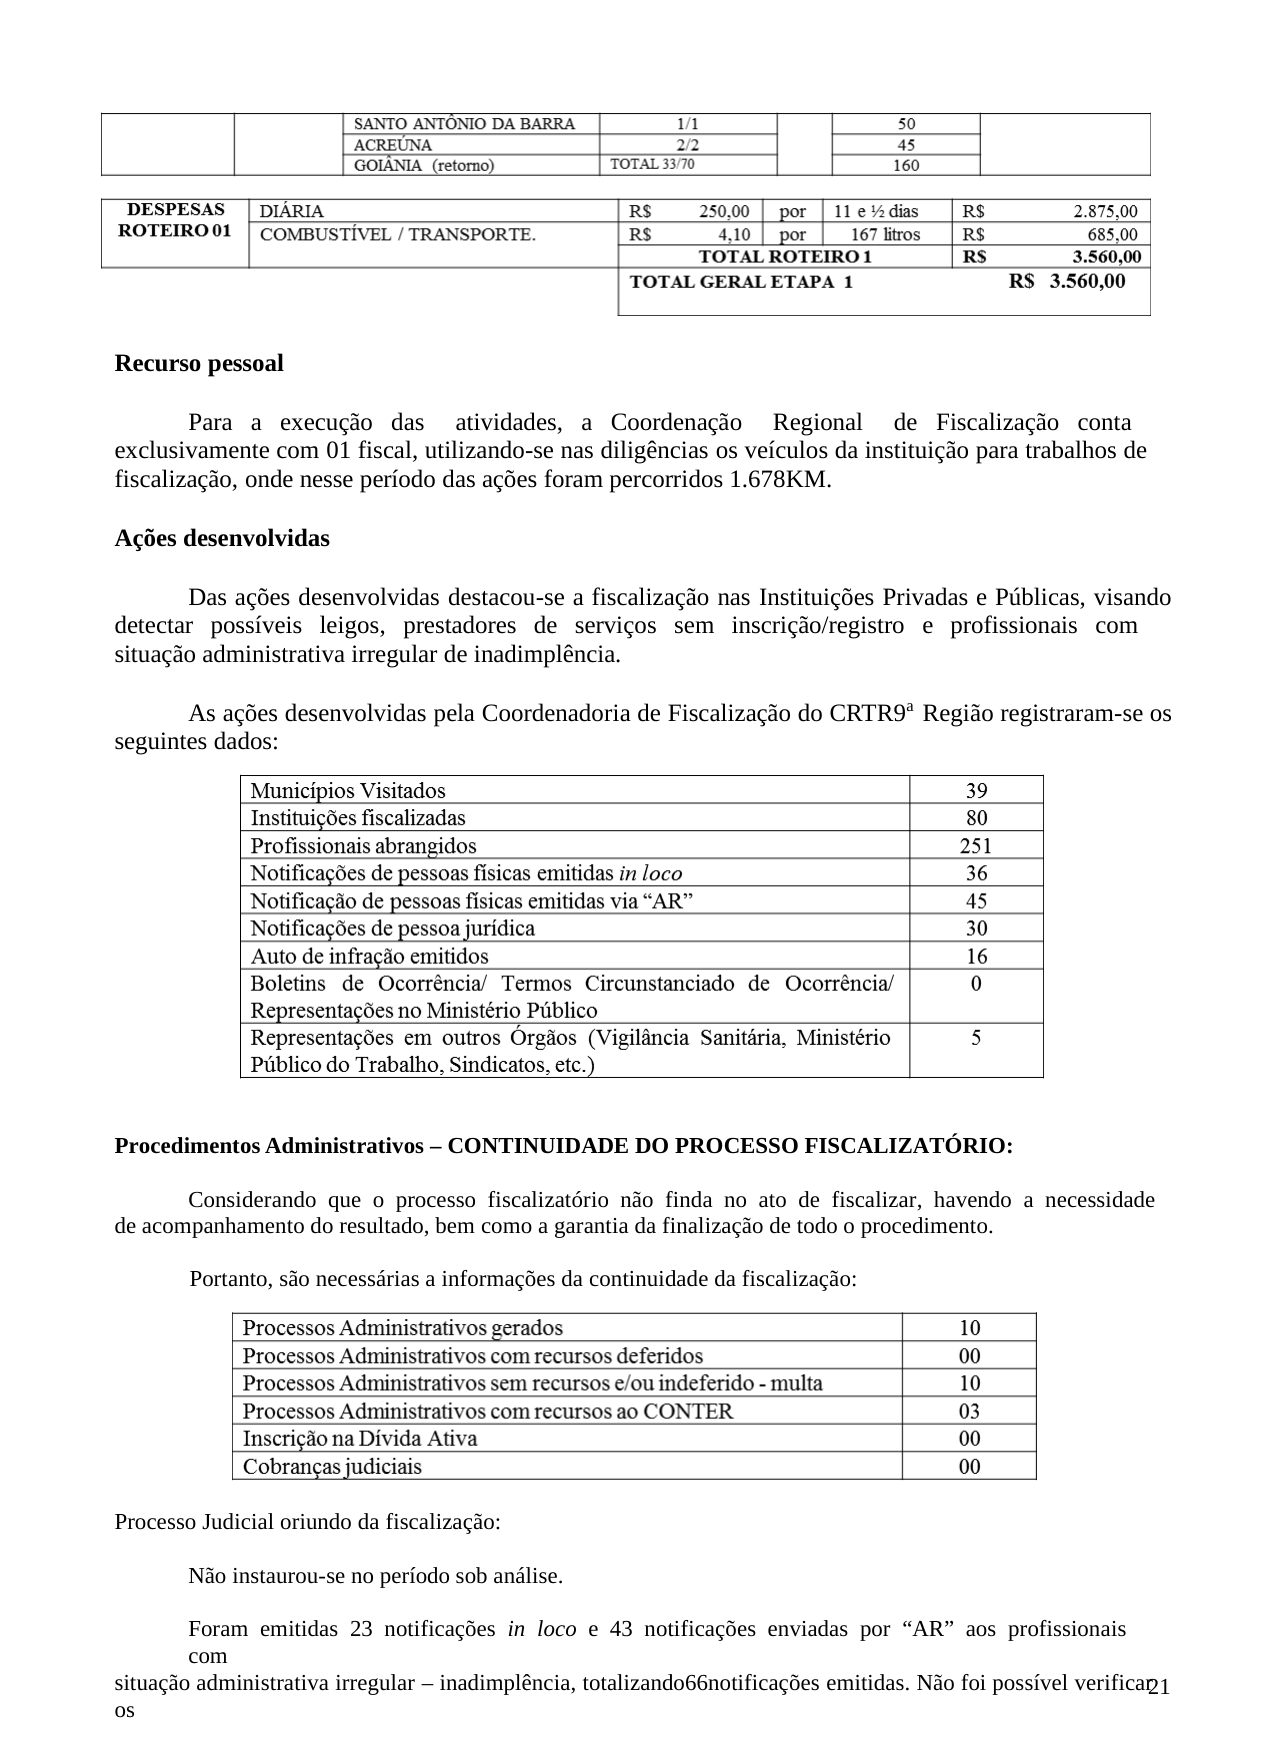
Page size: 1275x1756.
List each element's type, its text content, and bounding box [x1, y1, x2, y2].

text_box Procedimentos Administrativos – CONTINUIDADE DO PROCESSO FISCALIZATÓRIO: Considerando que o processo fiscalizatório não finda no ato de fiscalizar, havendo a necessidade de acompanhamento do resultado, bem como a garantia da finalização de todo o procedimento. Portanto, são necessárias a informações da continuidade da fiscalização: [112, 1130, 1173, 1290]
picture [101, 191, 1151, 317]
text_box Processo Judicial oriundo da fiscalização: Não instaurou-se no período sob análise. Foram emitidas 23 notificações in loco e 43 notificações enviadas por “AR” aos profissionais com situação administrativa irregular – inadimplência, totalizando66notificações emitidas. Não foi possível verificar os [112, 1506, 1174, 1666]
picture [101, 109, 1151, 186]
text_box Recurso pessoal Para a execução das atividades, a Coordenação Regional de Fiscalização conta exclusivamente com 01 fiscal, utilizando-se nas diligências os veículos da instituição para trabalhos de fiscalização, onde nesse período das ações foram percorridos 1.678KM. Ações desenvolvidas Das ações desenvolvidas destacou-se a fiscalização nas Instituições Privadas e Públicas, visando detectar possíveis leigos, prestadores de serviços sem inscrição/registro e profissionais com situação administrativa irregular de inadimplência. As ações desenvolvidas pela Coordenadoria de Fiscalização do CRTR9a Região registraram-se os seguintes dados: [112, 346, 1173, 750]
text_box 21 [1145, 1671, 1174, 1700]
picture [232, 1307, 1037, 1495]
picture [240, 769, 1044, 1093]
